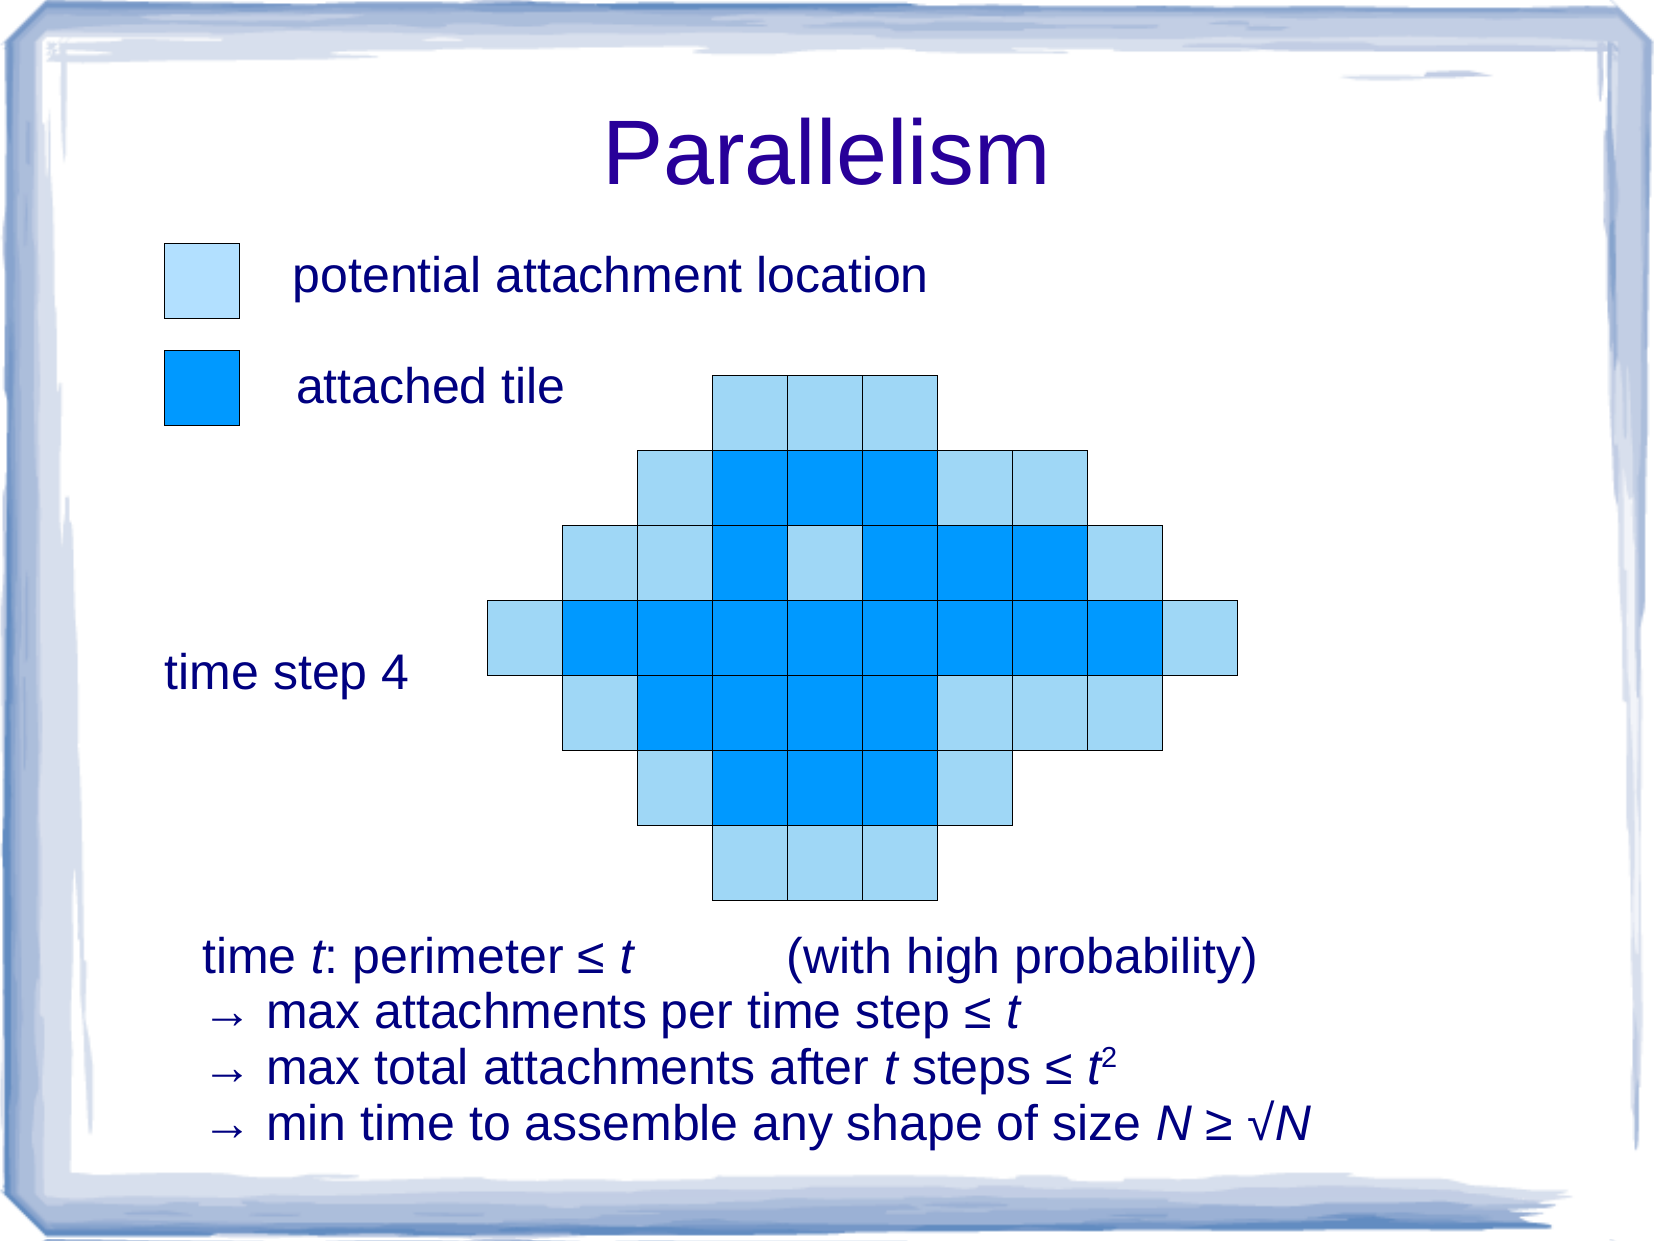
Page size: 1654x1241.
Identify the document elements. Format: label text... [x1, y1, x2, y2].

text_box [164, 350, 240, 426]
text_box potential attachment location [278, 240, 1047, 311]
title Parallelism [82, 49, 1571, 257]
text_box attached tile [281, 350, 844, 422]
text_box [487, 375, 1238, 901]
text_box [164, 243, 240, 319]
picture [0, 0, 1654, 1241]
text_box time t: perimeter ≤ t (with high probability) → max attachments per time step ≤ t → max total attachments after t steps ≤ t2 → min time to assemble any shape of size N ≥ √N [187, 920, 1576, 1161]
text_box time step 4 [150, 636, 451, 708]
